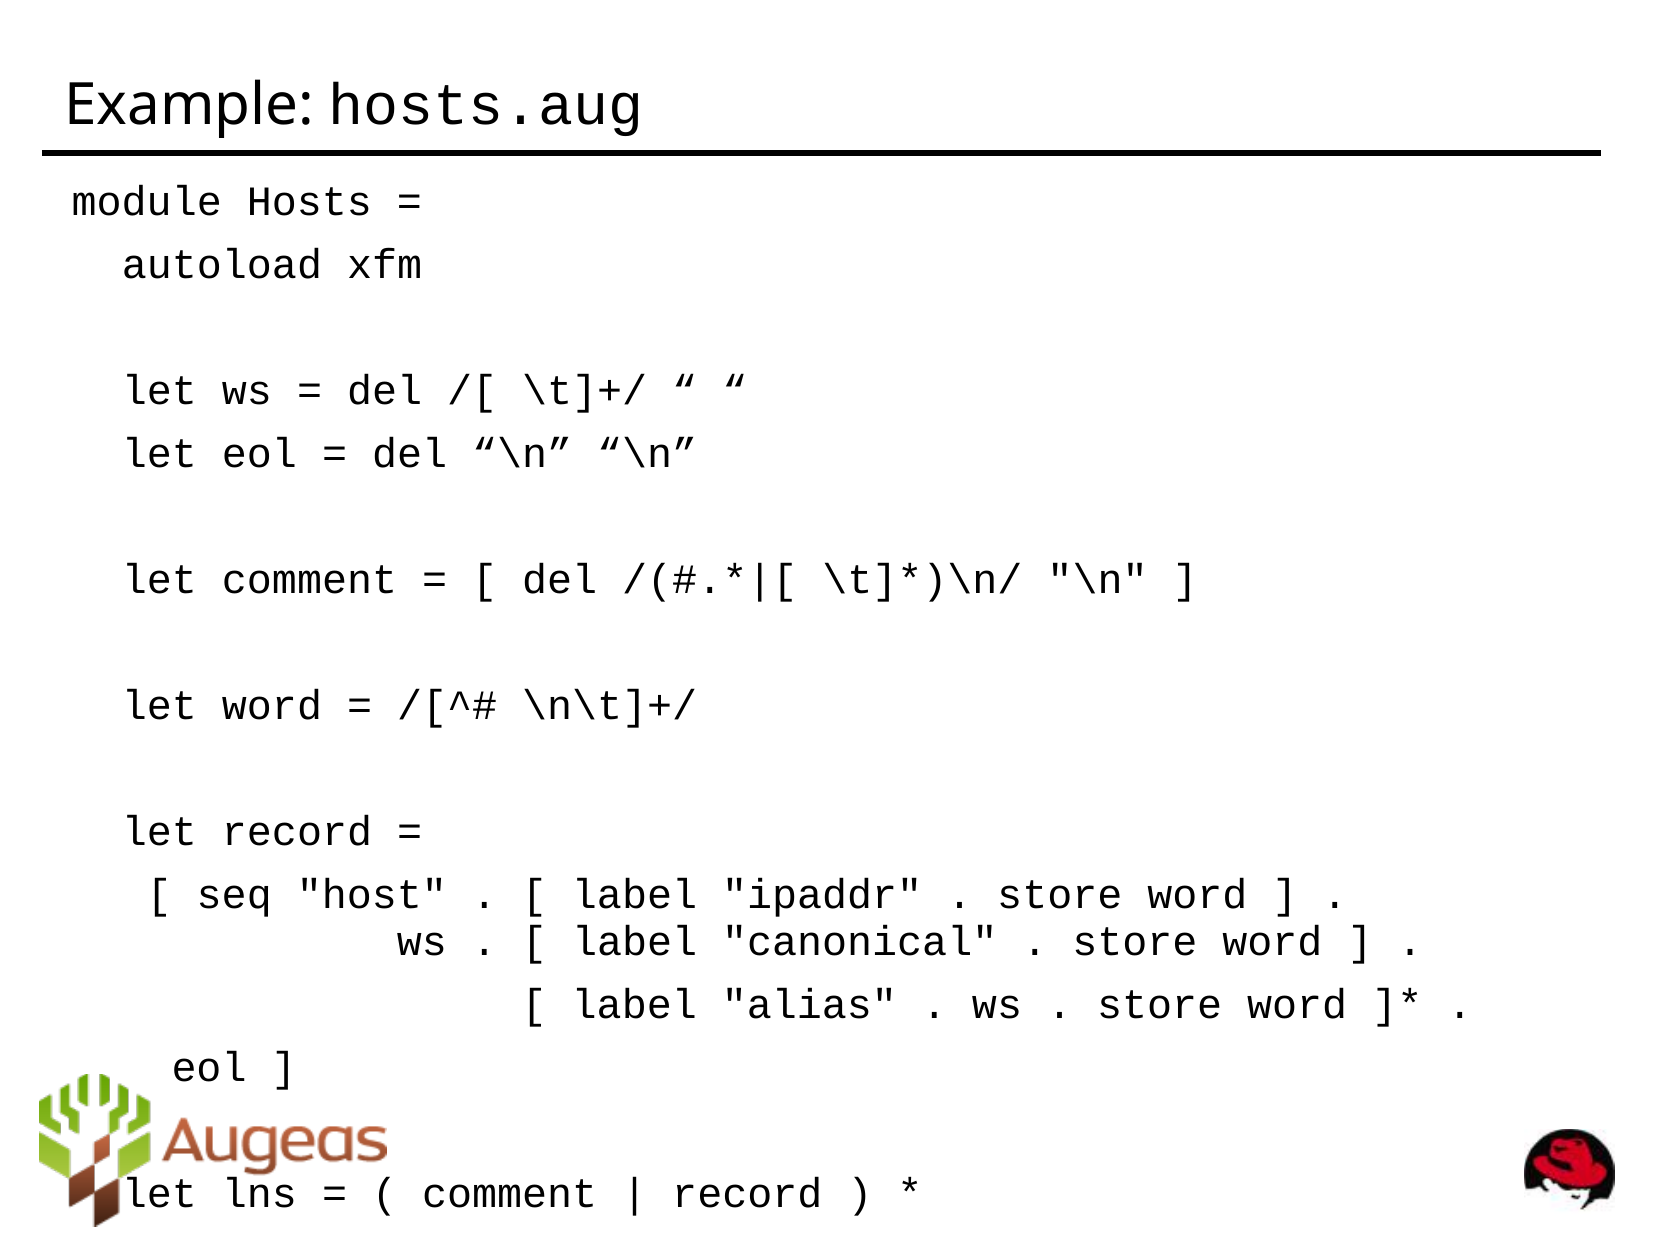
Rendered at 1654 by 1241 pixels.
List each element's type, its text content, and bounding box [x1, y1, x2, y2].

picture [1524, 1129, 1615, 1220]
list module Hosts = autoload xfm let ws = del /[ \t]+/ “ “ let eol = del “\n” “\n” let comment = [ del /(#.*|[ \t]*)\n/ "\n" ] let word = /[^# \n\t]+/ let record = [ seq "host" . [ label "ipaddr" . store word ] . ws . [ label "canonical" . store word ] . [ label "alias" . ws . store word ]* . eol ] let lns = ( comment | record ) * let xfm = transform lns (incl "/etc/hosts") [71, 180, 1495, 1089]
picture [39, 1074, 387, 1227]
picture [383, 1182, 387, 1211]
title Example: hosts.aug [64, 42, 1496, 161]
